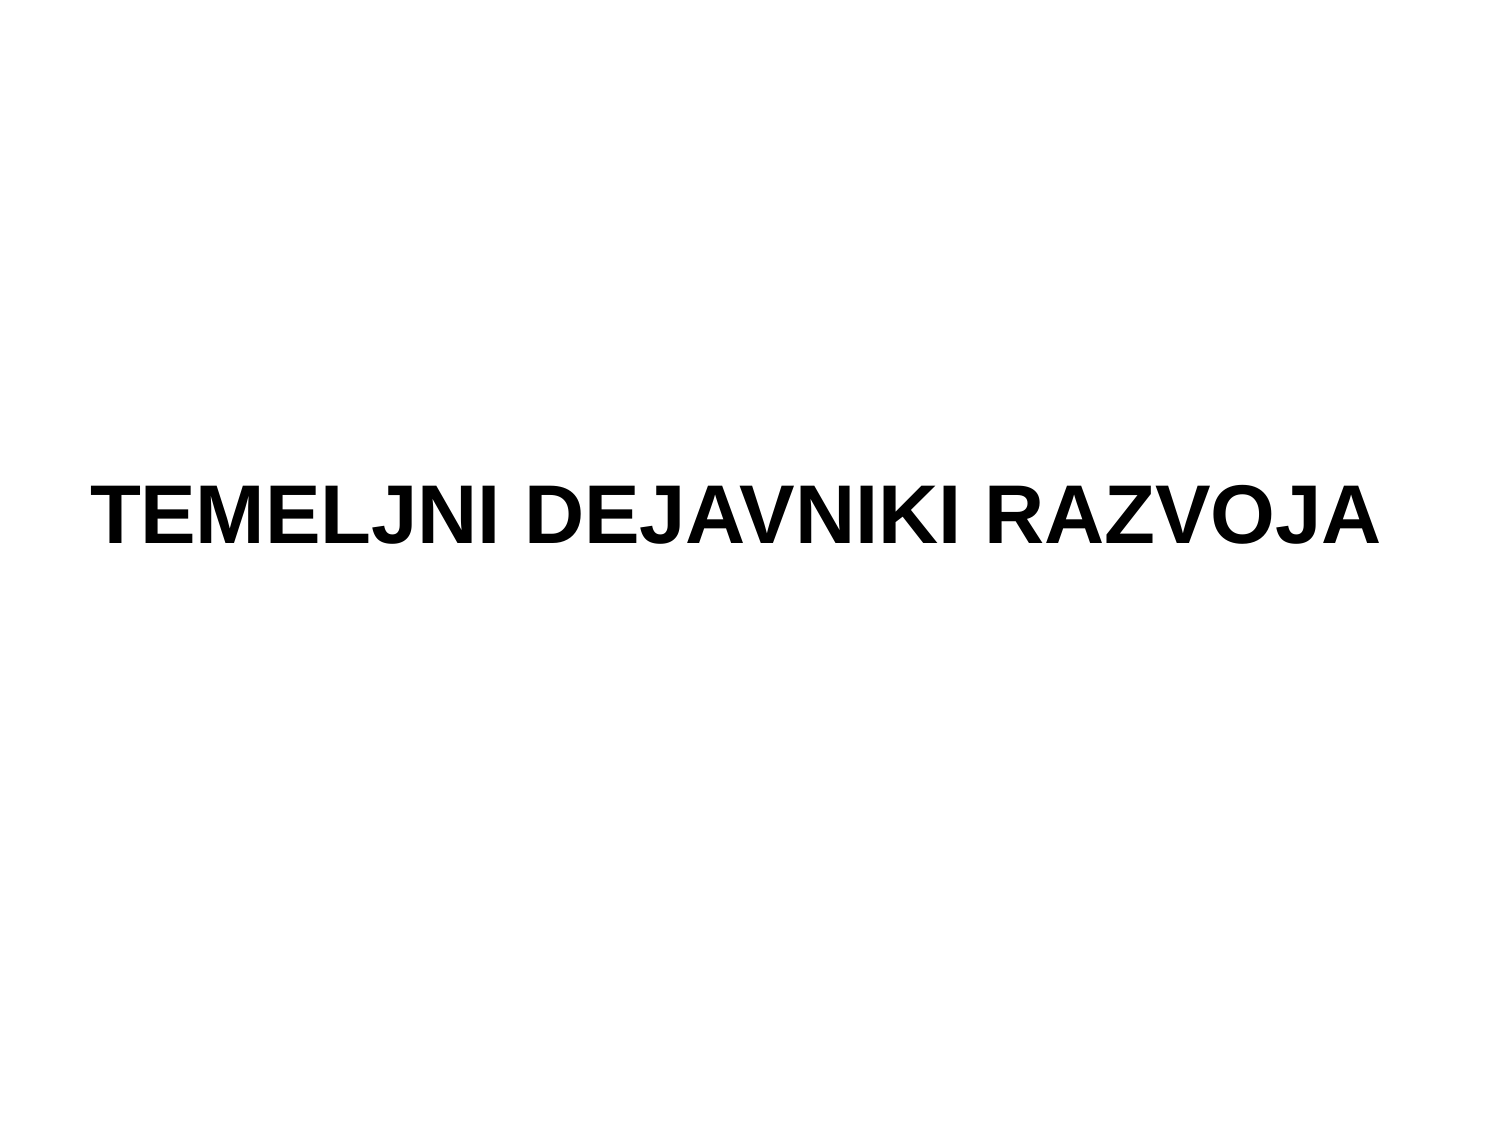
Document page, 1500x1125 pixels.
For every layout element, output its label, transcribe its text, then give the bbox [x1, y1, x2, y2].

list TEMELJNI DEJAVNIKI RAZVOJA [75, 262, 1425, 1005]
